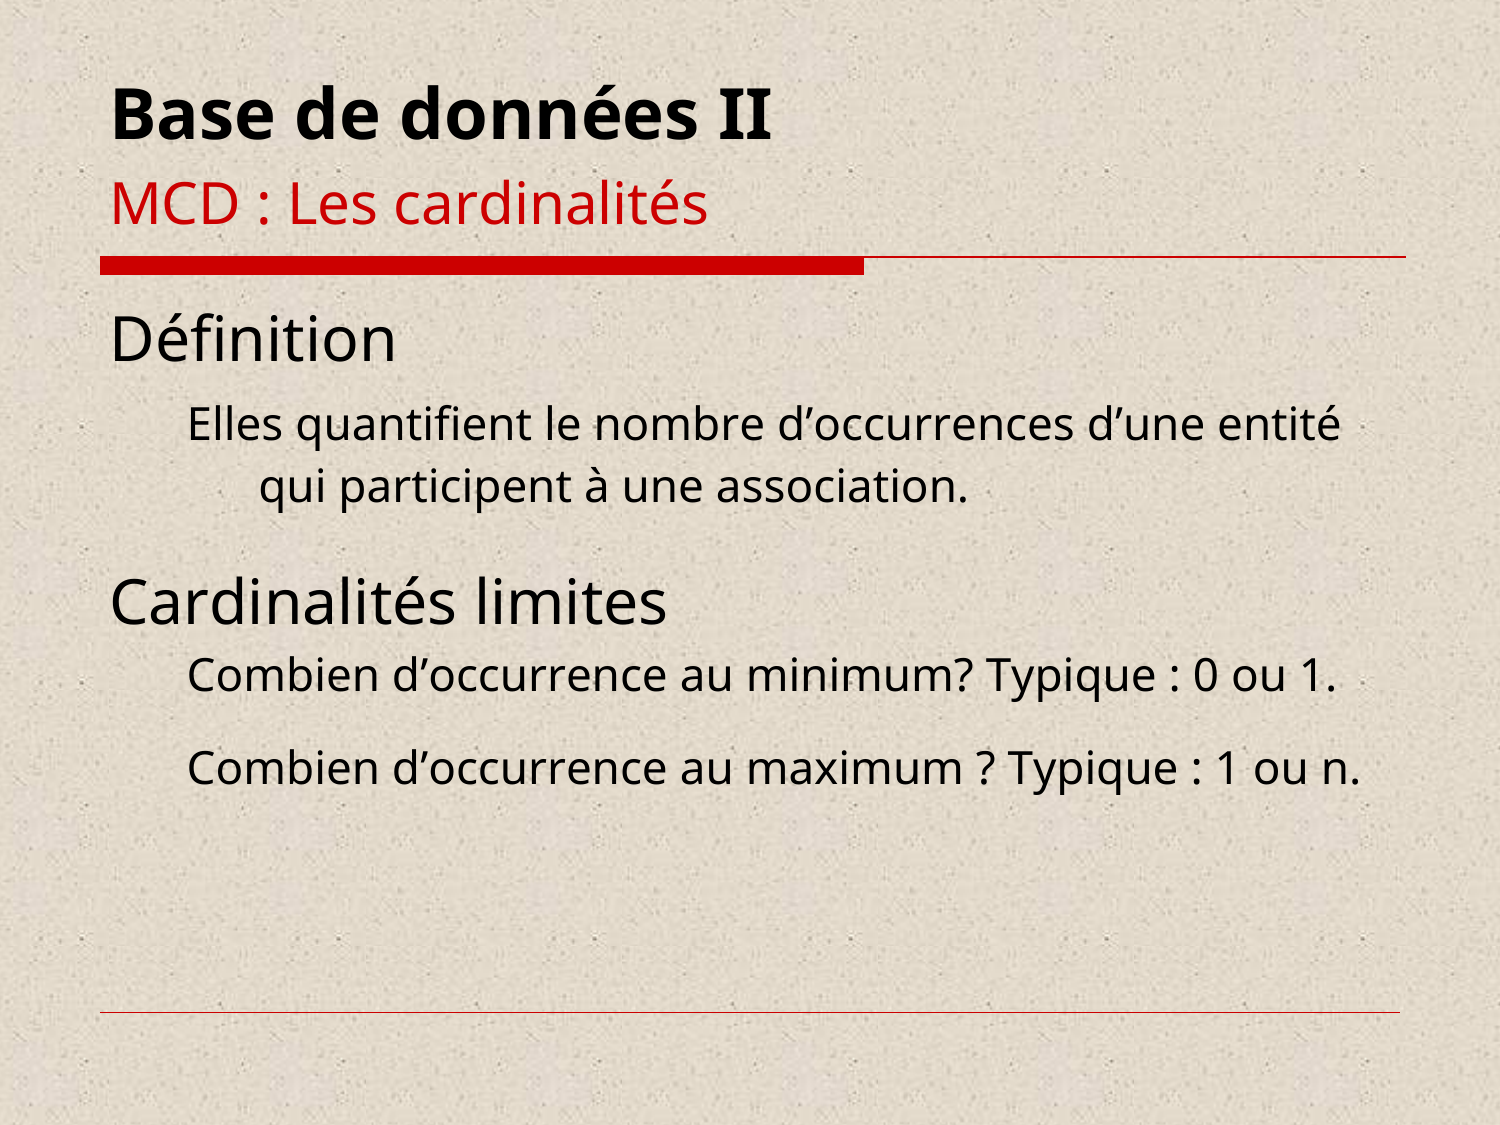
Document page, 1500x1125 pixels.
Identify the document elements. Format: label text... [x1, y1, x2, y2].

list Définition Elles quantifient le nombre d’occurrences d’une entité qui participent à une association. Cardinalités limites Combien d’occurrence au minimum? Typique : 0 ou 1. Combien d’occurrence au maximum ? Typique : 1 ou n. [94, 287, 1407, 1088]
picture [0, 0, 1500, 1125]
title Base de données II MCD : Les cardinalités [94, 49, 1407, 250]
